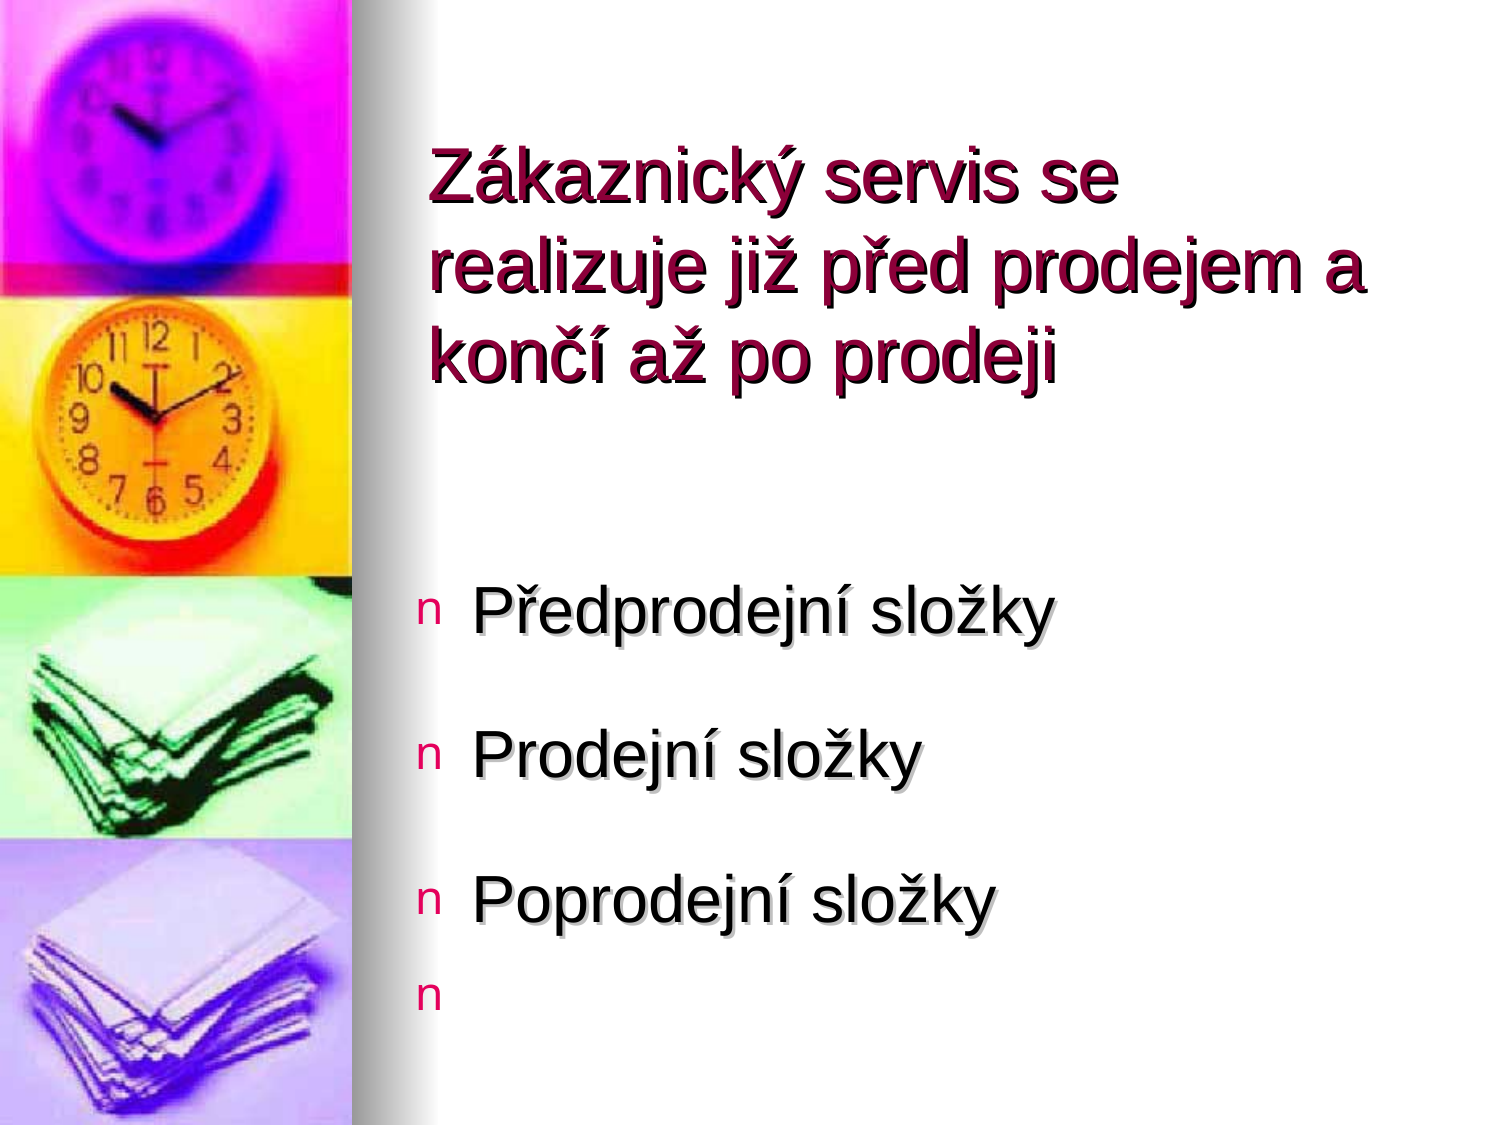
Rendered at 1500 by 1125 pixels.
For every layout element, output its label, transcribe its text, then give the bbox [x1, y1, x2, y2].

title Zákaznický servis se realizuje již před prodejem a končí až po prodeji [412, 45, 1426, 475]
list Předprodejní složky Prodejní složky Poprodejní složky [399, 510, 1450, 1000]
